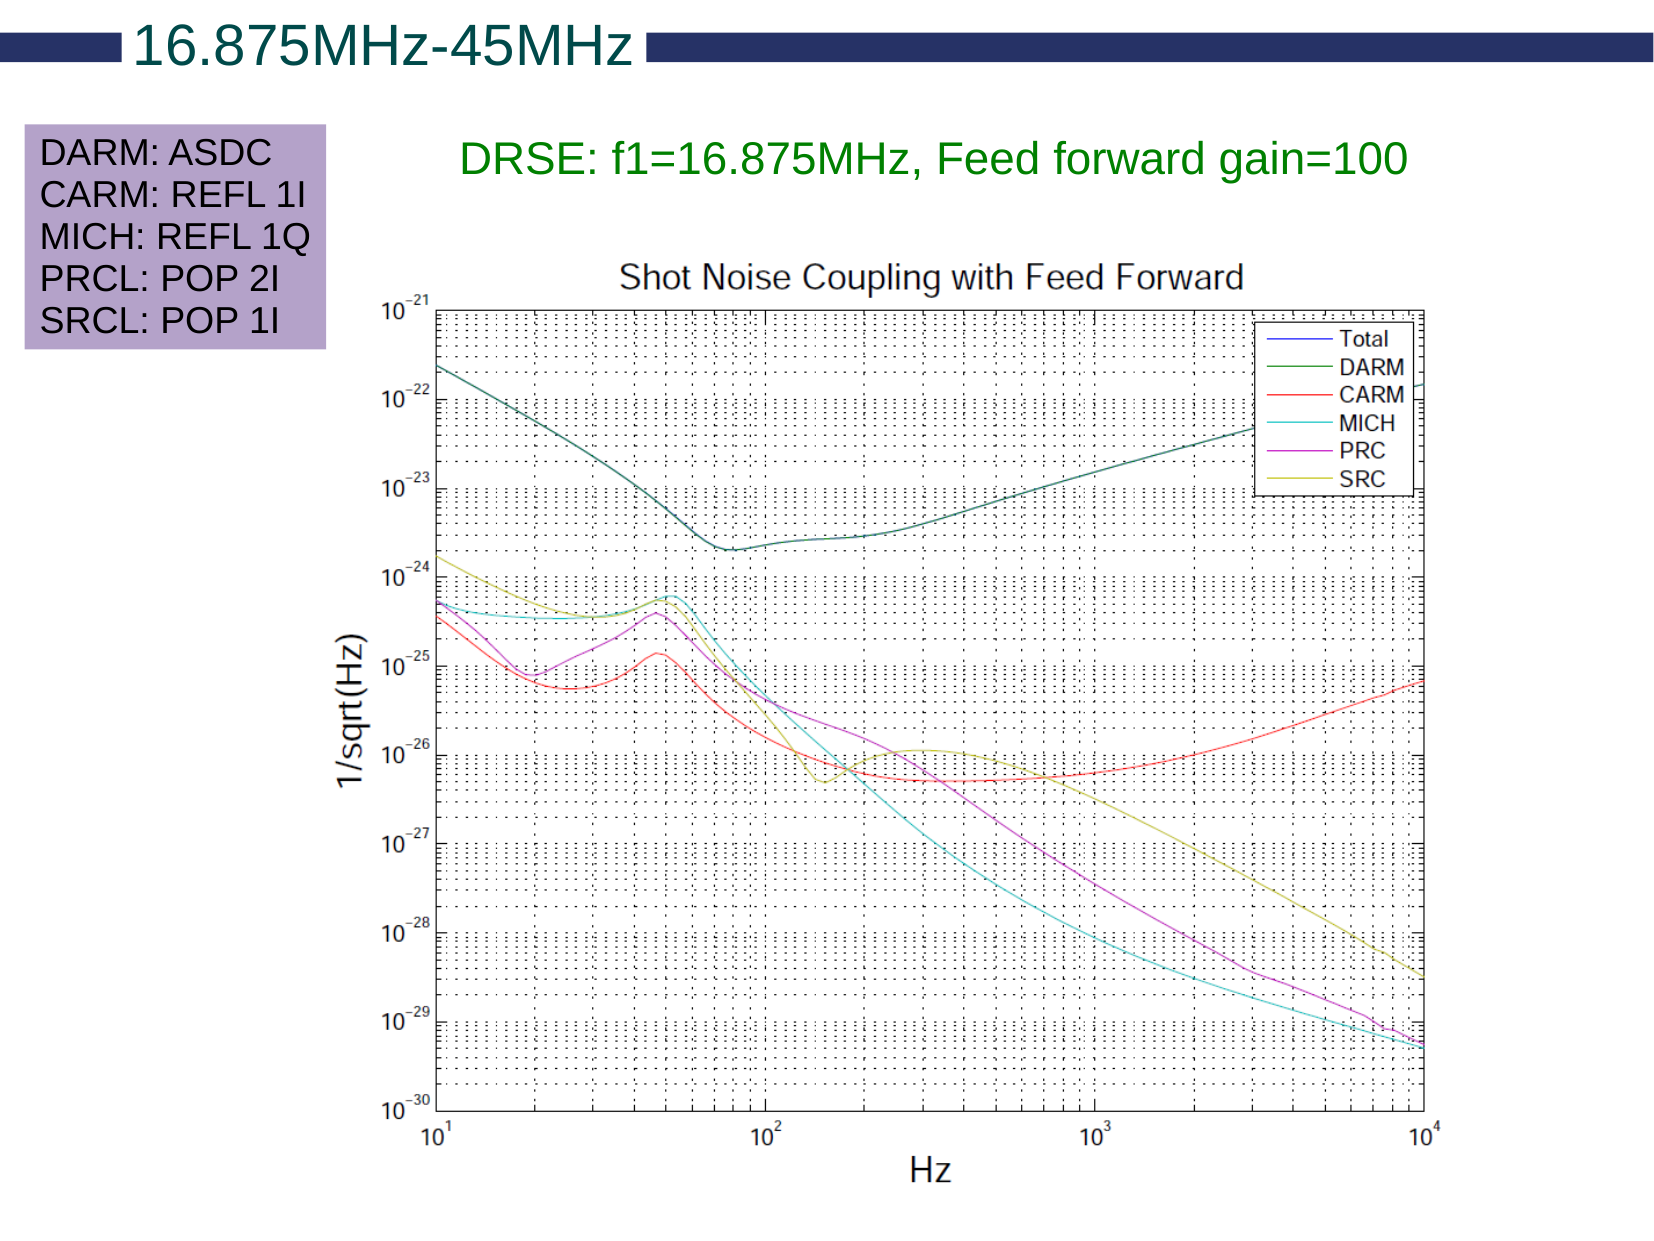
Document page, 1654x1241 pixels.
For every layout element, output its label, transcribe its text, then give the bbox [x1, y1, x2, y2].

text_box DRSE: f1=16.875MHz, Feed forward gain=100 [444, 125, 1424, 192]
text_box DARM: ASDC CARM: REFL 1I MICH: REFL 1Q PRCL: POP 2I SRCL: POP 1I [24, 124, 326, 350]
picture [307, 236, 1471, 1212]
title 16.875MHz-45MHz [121, 12, 647, 78]
